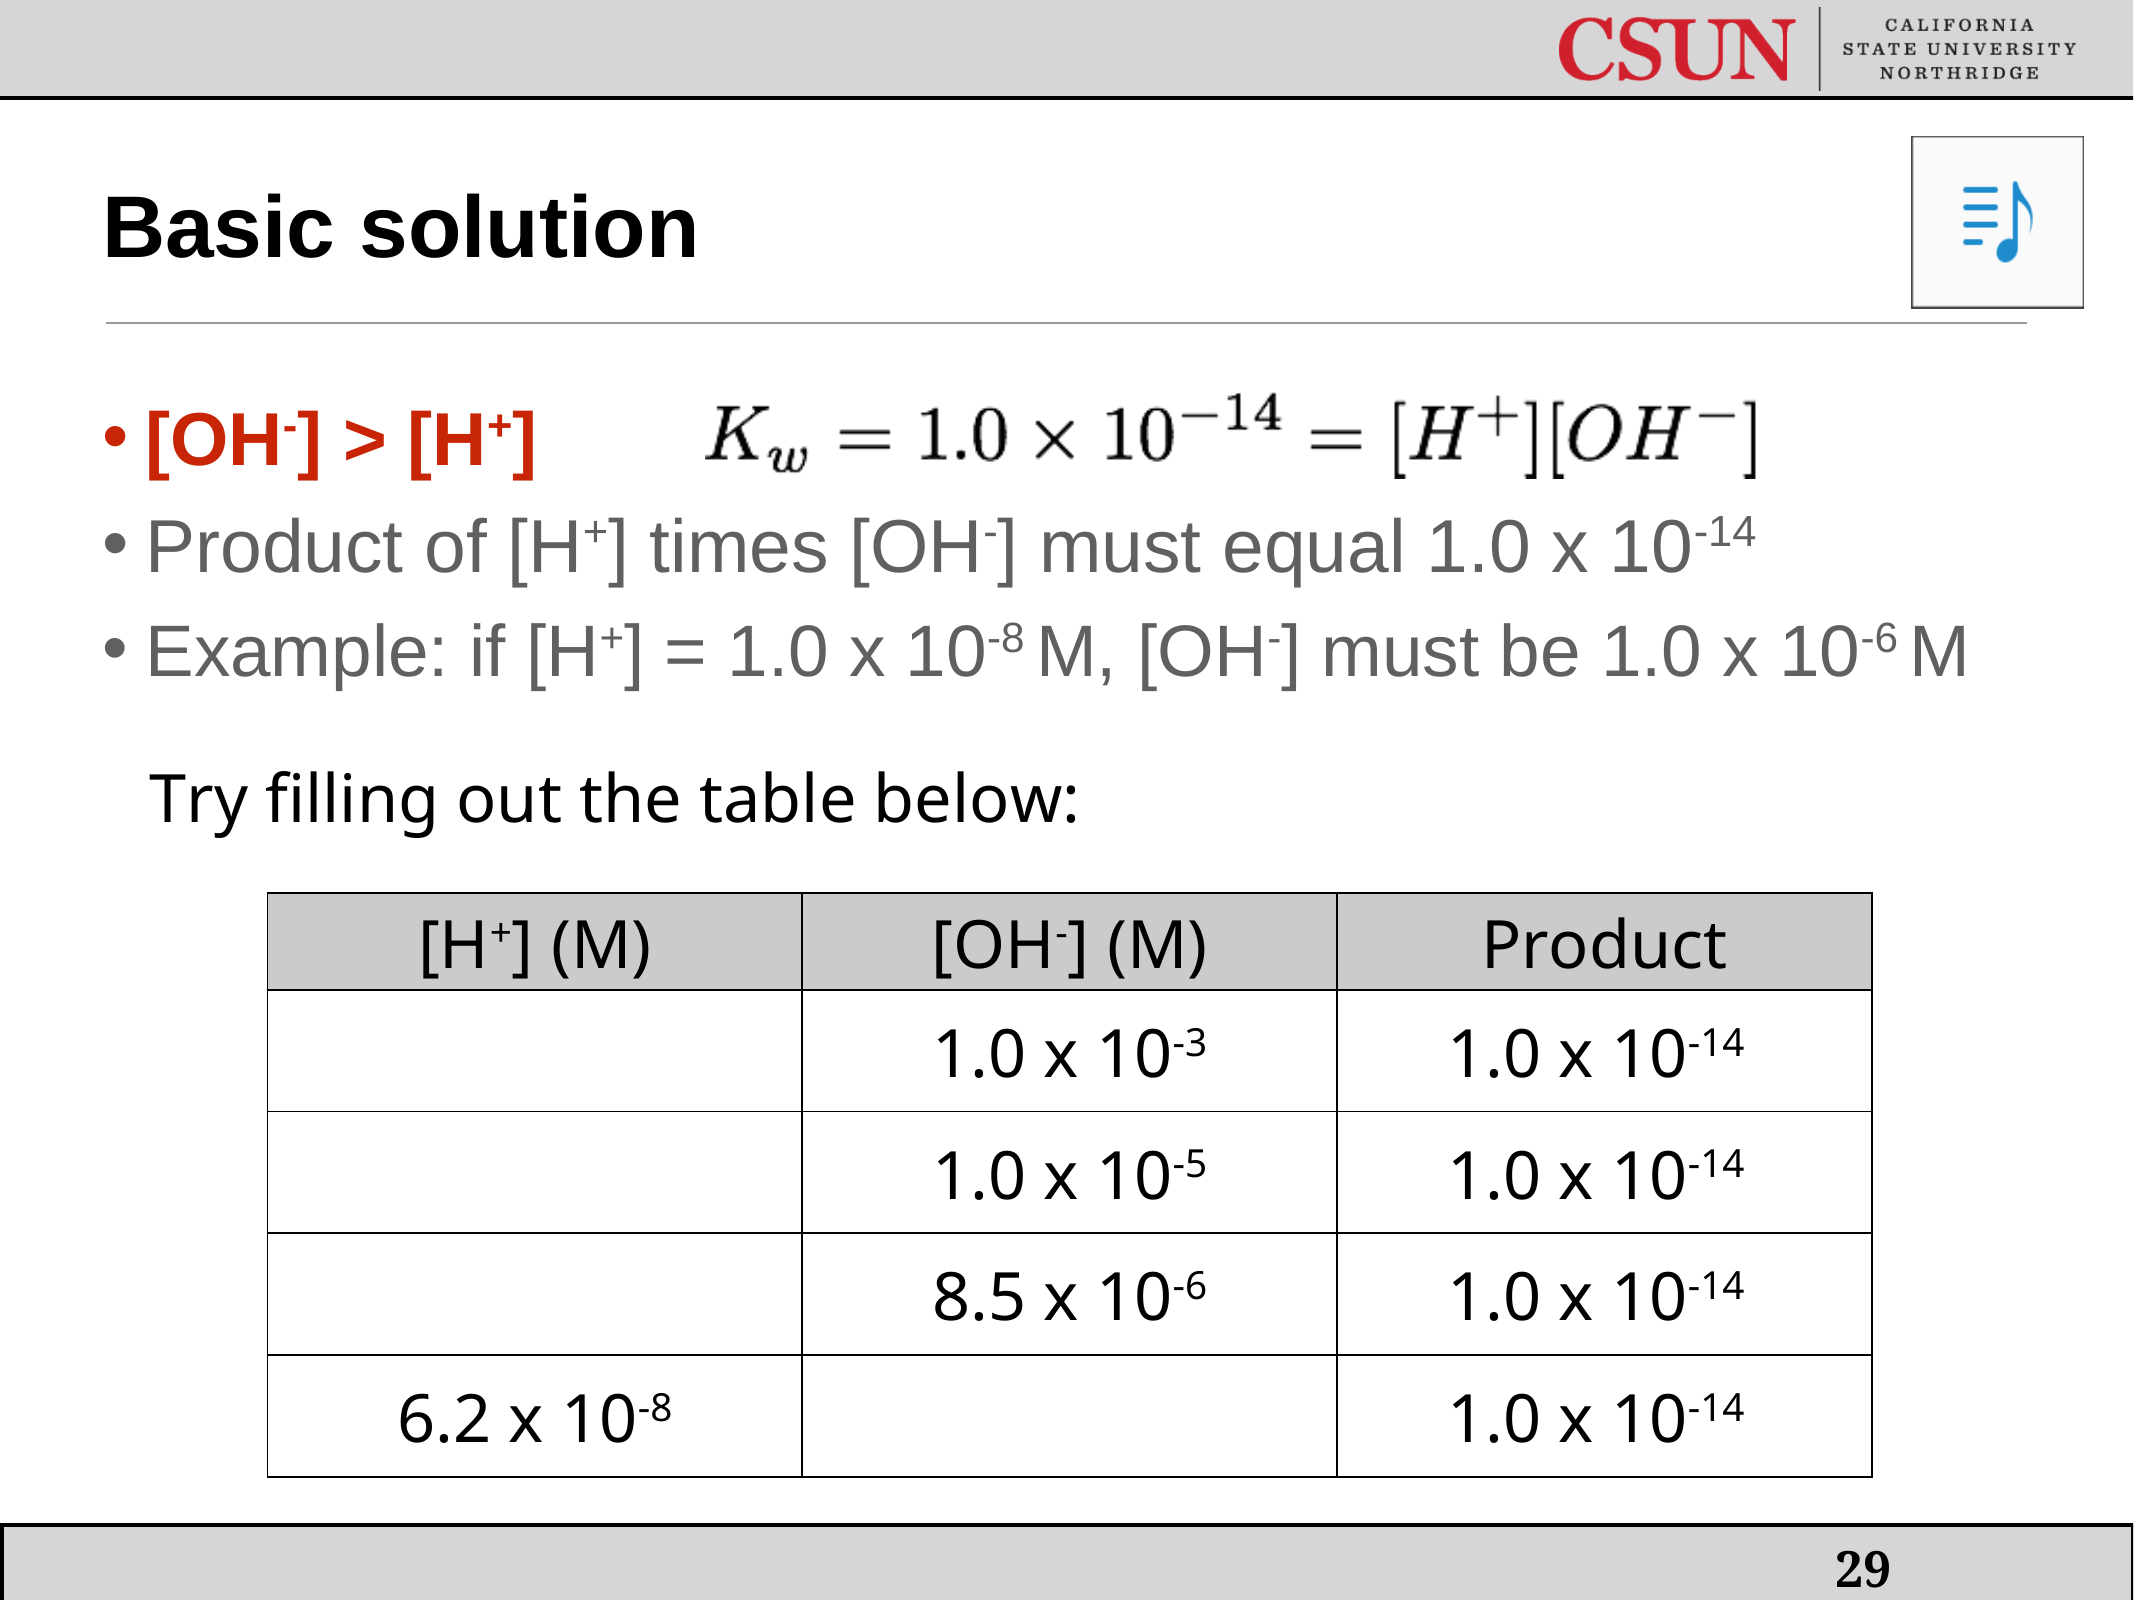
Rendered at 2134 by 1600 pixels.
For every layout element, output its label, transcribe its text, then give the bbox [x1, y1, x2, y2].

table_cell 1.0 x 10-14 [1338, 1234, 1871, 1354]
list [OH-] > [H+] Product of [H+] times [OH-] must equal 1.0 x 10-14 Example: if [H+] = 1.0 x 10-8 M, [OH-] must be 1.0 x 10-6 M [93, 382, 2040, 951]
table_cell 1.0 x 10-14 [1338, 991, 1871, 1111]
table_cell [803, 1356, 1336, 1476]
text_box Try filling out the table below: [135, 748, 1168, 844]
picture [1559, 7, 2076, 91]
table_cell [268, 991, 801, 1111]
table_header Product [1338, 894, 1871, 989]
table_cell 8.5 x 10-6 [803, 1234, 1336, 1354]
table_cell 1.0 x 10-14 [1338, 1112, 1871, 1232]
table_cell 1.0 x 10-14 [1338, 1356, 1871, 1476]
table_header [H+] (M) [268, 894, 801, 989]
picture [705, 392, 1758, 479]
table_cell 6.2 x 10-8 [268, 1356, 801, 1476]
table_cell 1.0 x 10-3 [803, 991, 1336, 1111]
table_cell [268, 1234, 801, 1354]
table_cell [268, 1112, 801, 1232]
title Basic solution [93, 104, 2040, 284]
table_cell 1.0 x 10-5 [803, 1112, 1336, 1232]
text_box [1910, 135, 2086, 310]
table_header [OH-] (M) [803, 894, 1336, 989]
